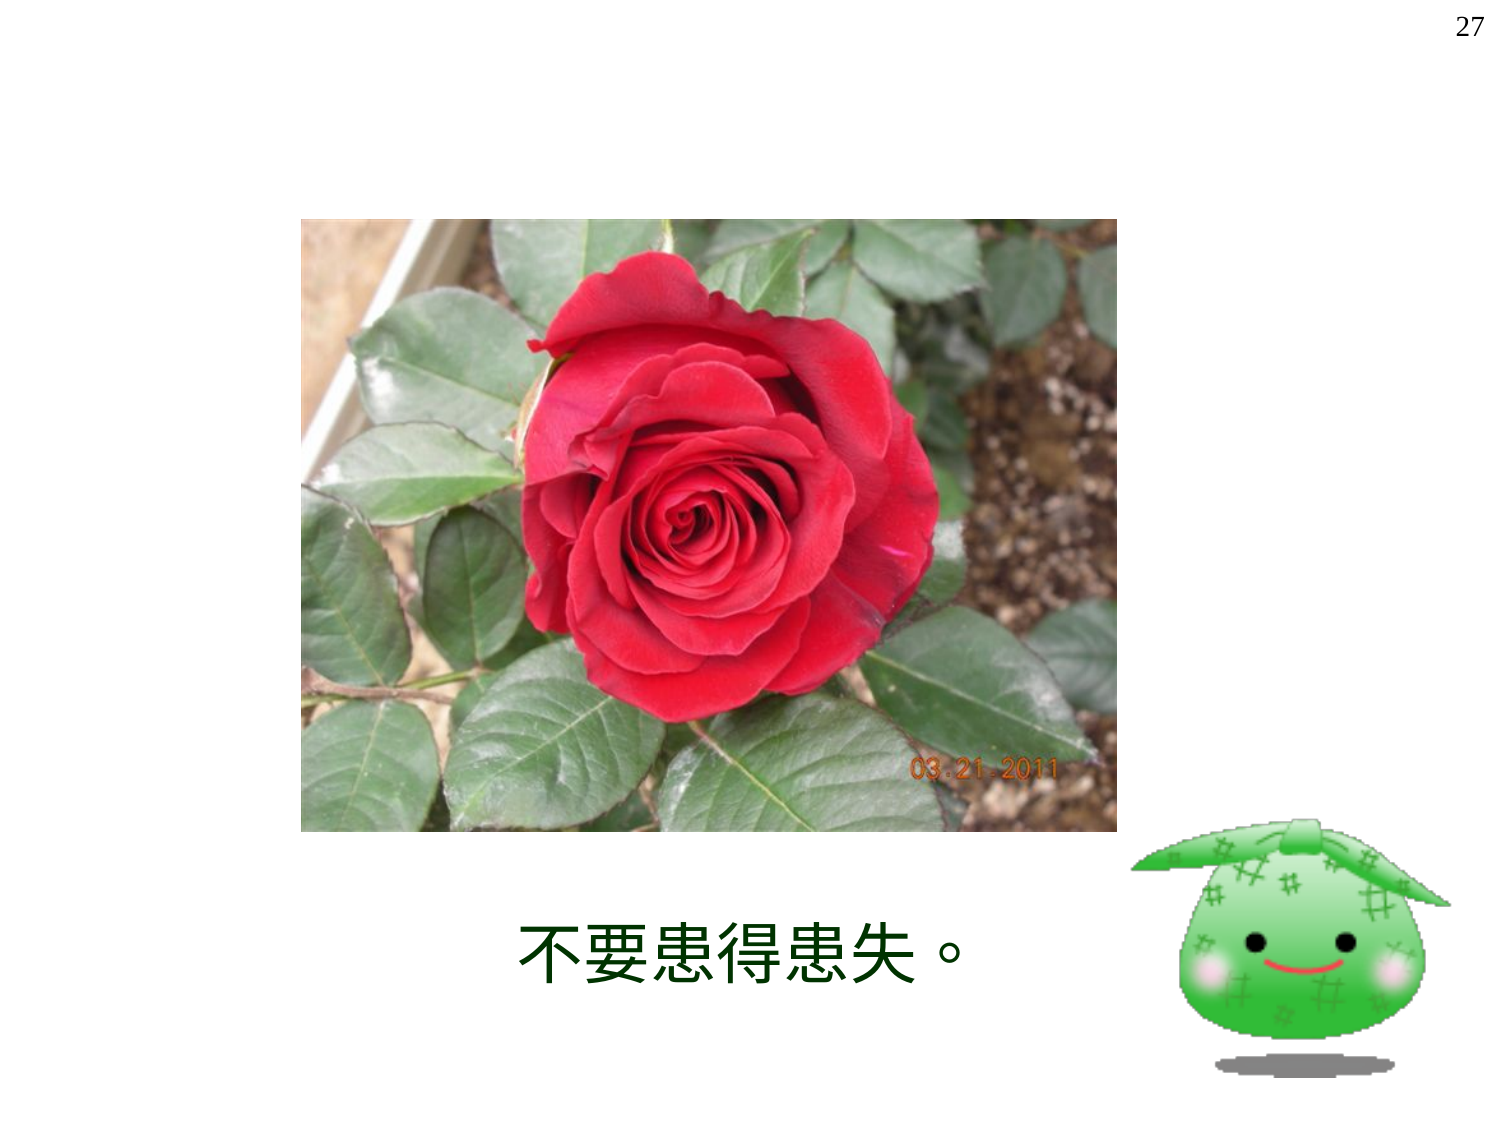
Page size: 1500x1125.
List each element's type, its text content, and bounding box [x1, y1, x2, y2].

picture [1127, 810, 1459, 1078]
text_box <編號> [1249, 0, 1500, 76]
title 不要患得患失。 [137, 904, 1127, 1000]
picture [301, 219, 1117, 832]
